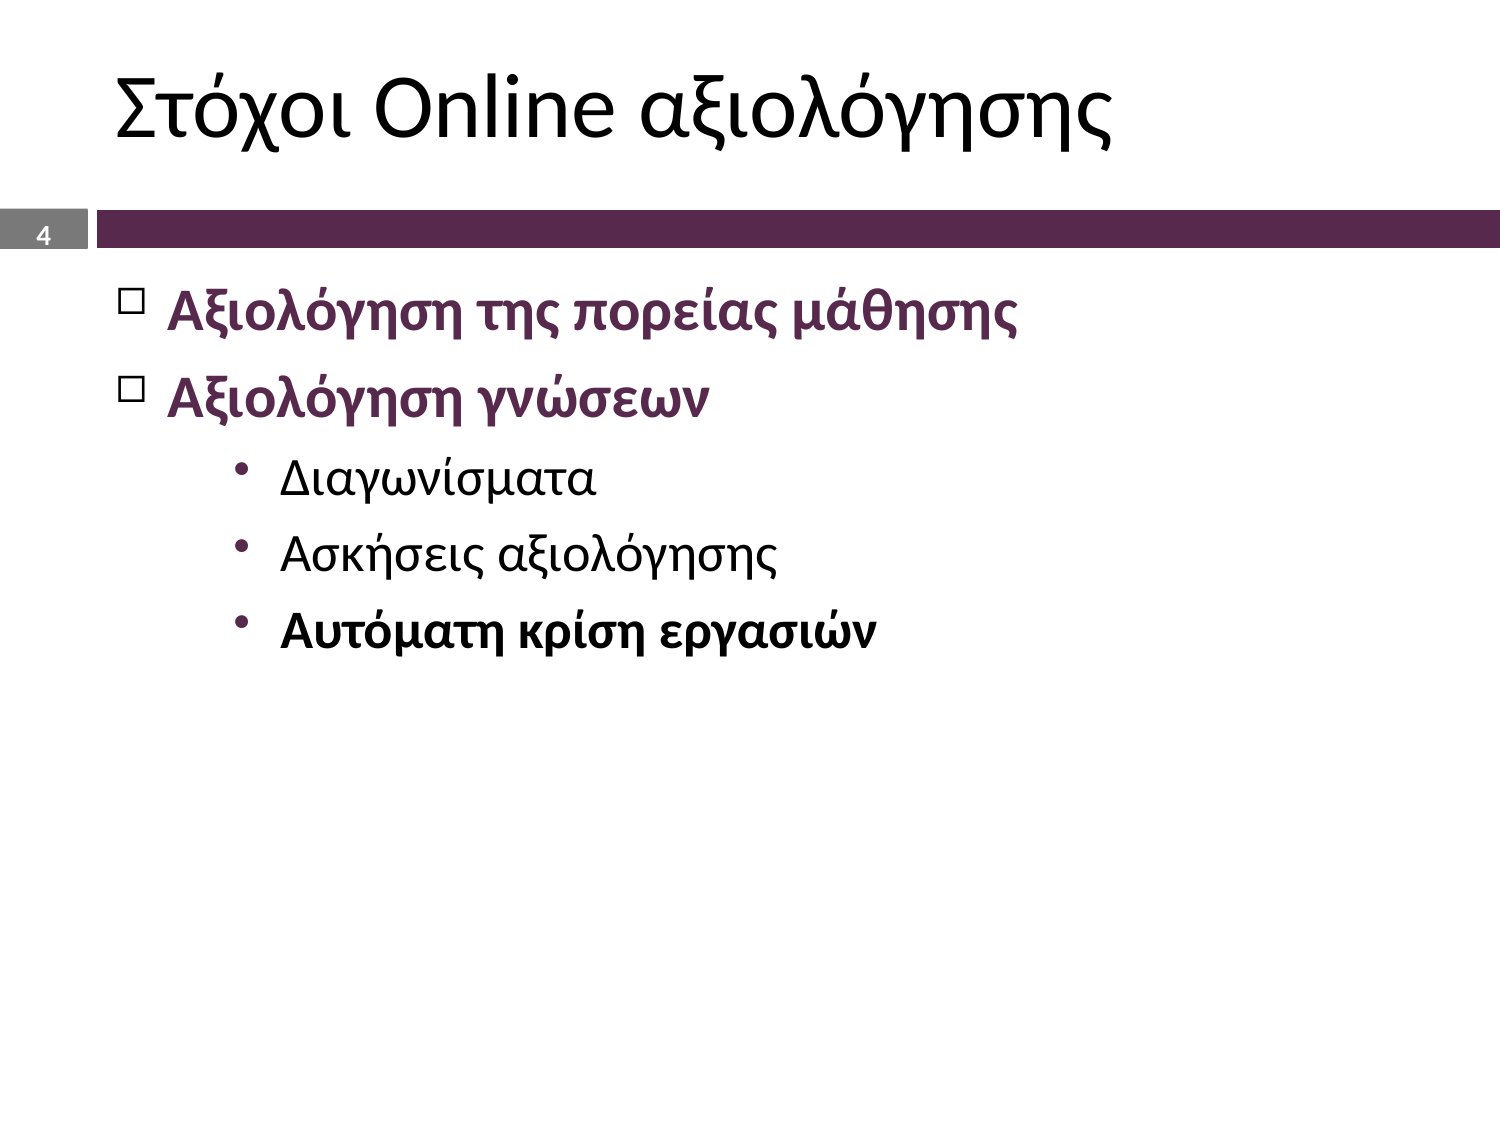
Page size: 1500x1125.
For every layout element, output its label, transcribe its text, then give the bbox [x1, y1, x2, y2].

title Στόχοι Online αξιολόγησης [100, 19, 1438, 182]
list Αξιολόγηση της πορείας μάθησης Αξιολόγηση γνώσεων Διαγωνίσματα Ασκήσεις αξιολόγησης Αυτόματη κρίση εργασιών [100, 262, 1438, 1000]
text_box 4 [0, 208, 88, 249]
